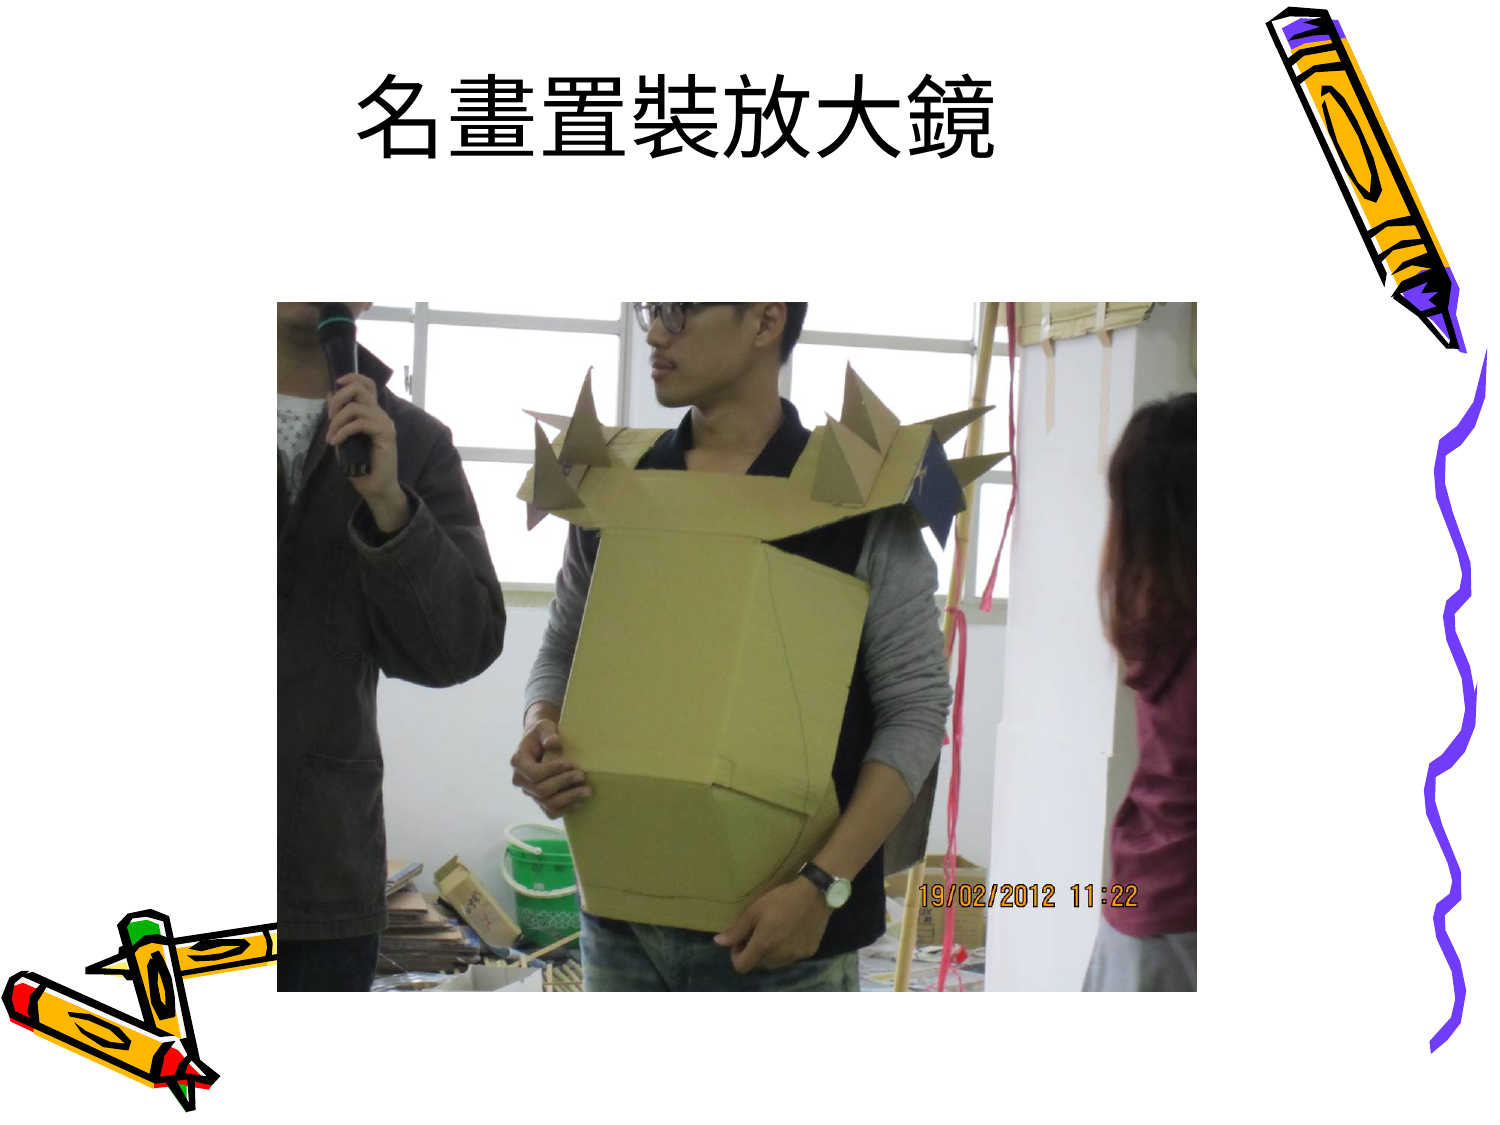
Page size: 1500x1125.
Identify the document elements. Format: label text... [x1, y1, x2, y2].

picture [277, 302, 1197, 992]
title 名畫置裝放大鏡 [112, 24, 1240, 288]
